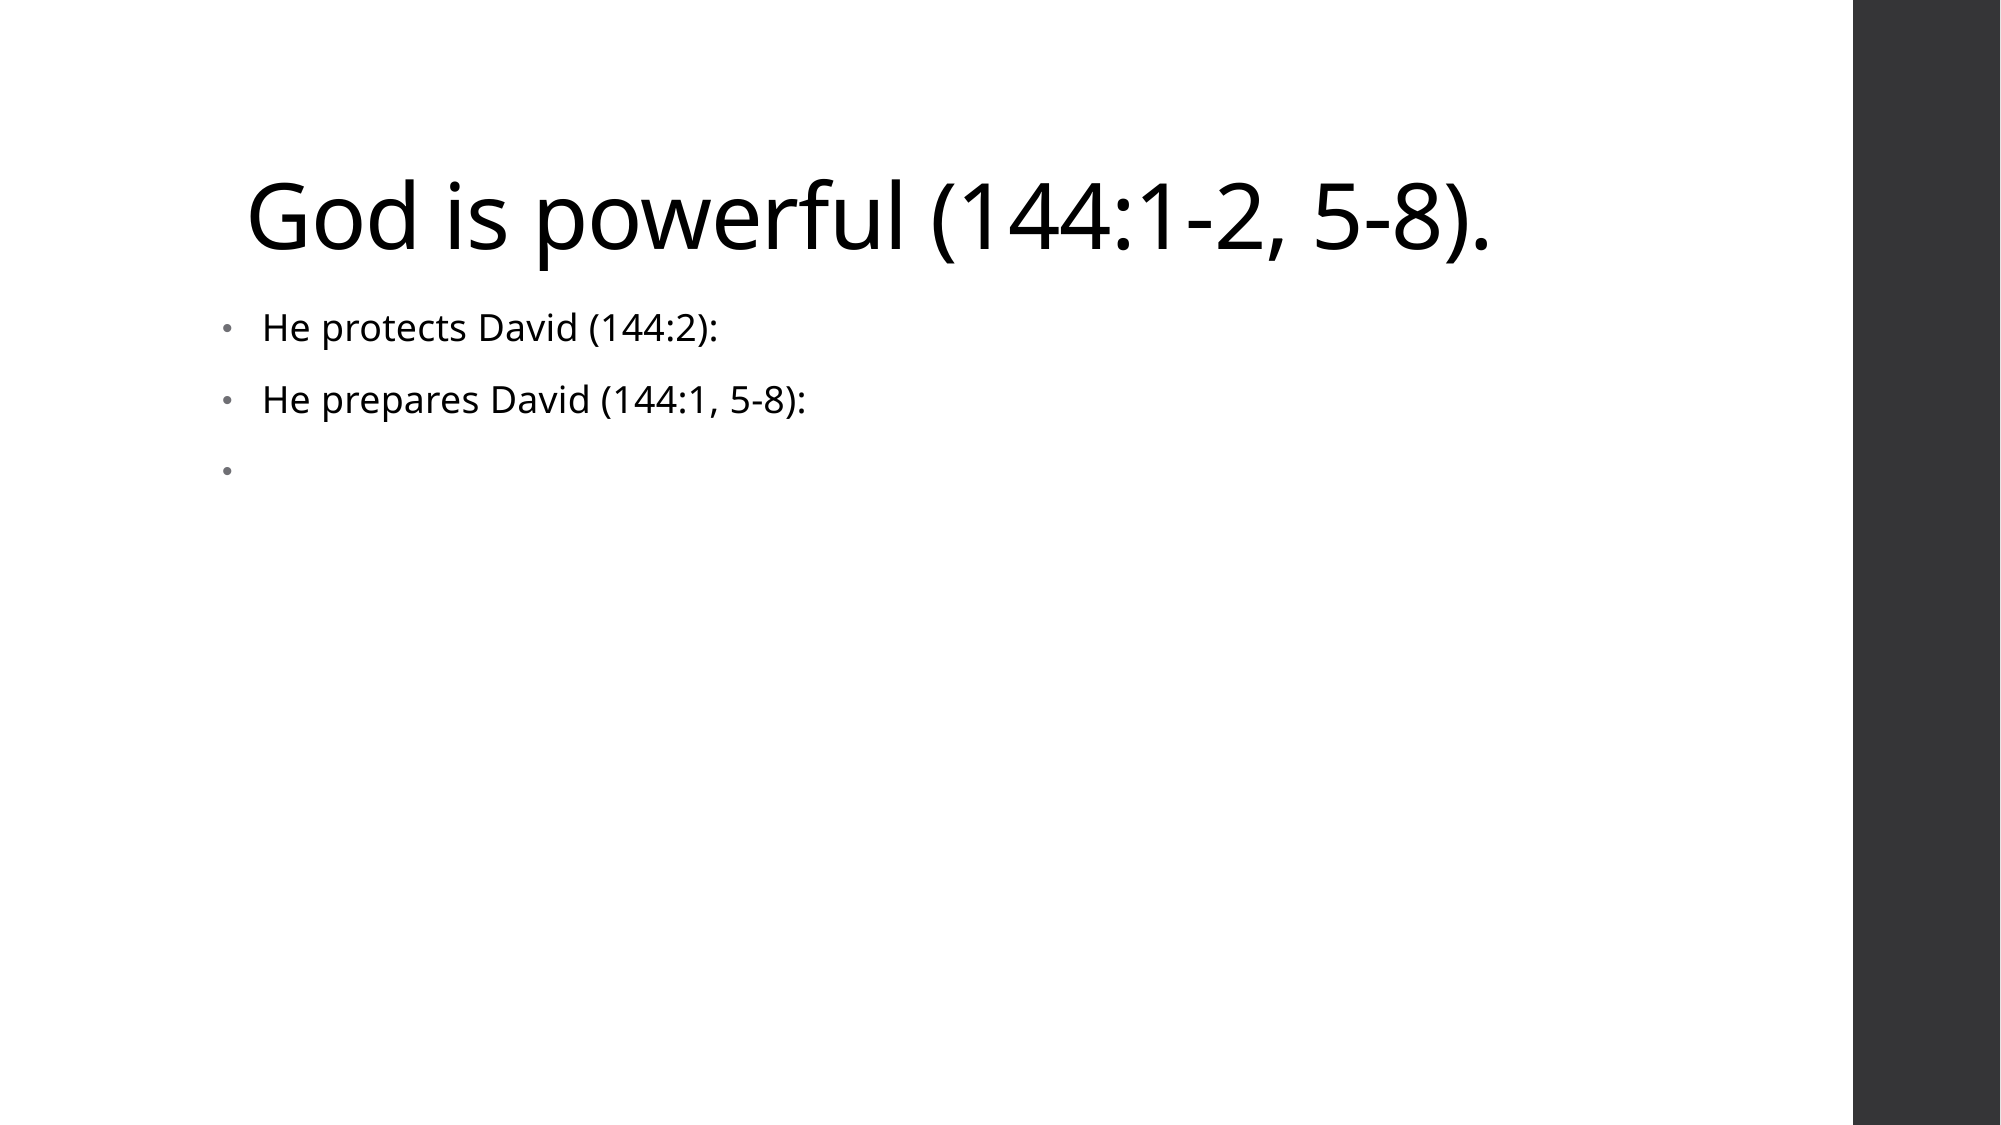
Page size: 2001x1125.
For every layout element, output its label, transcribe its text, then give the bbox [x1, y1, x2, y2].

title God is powerful (144:1-2, 5-8). [206, 60, 1797, 278]
list He protects David (144:2): He prepares David (144:1, 5-8): [206, 299, 1617, 1014]
